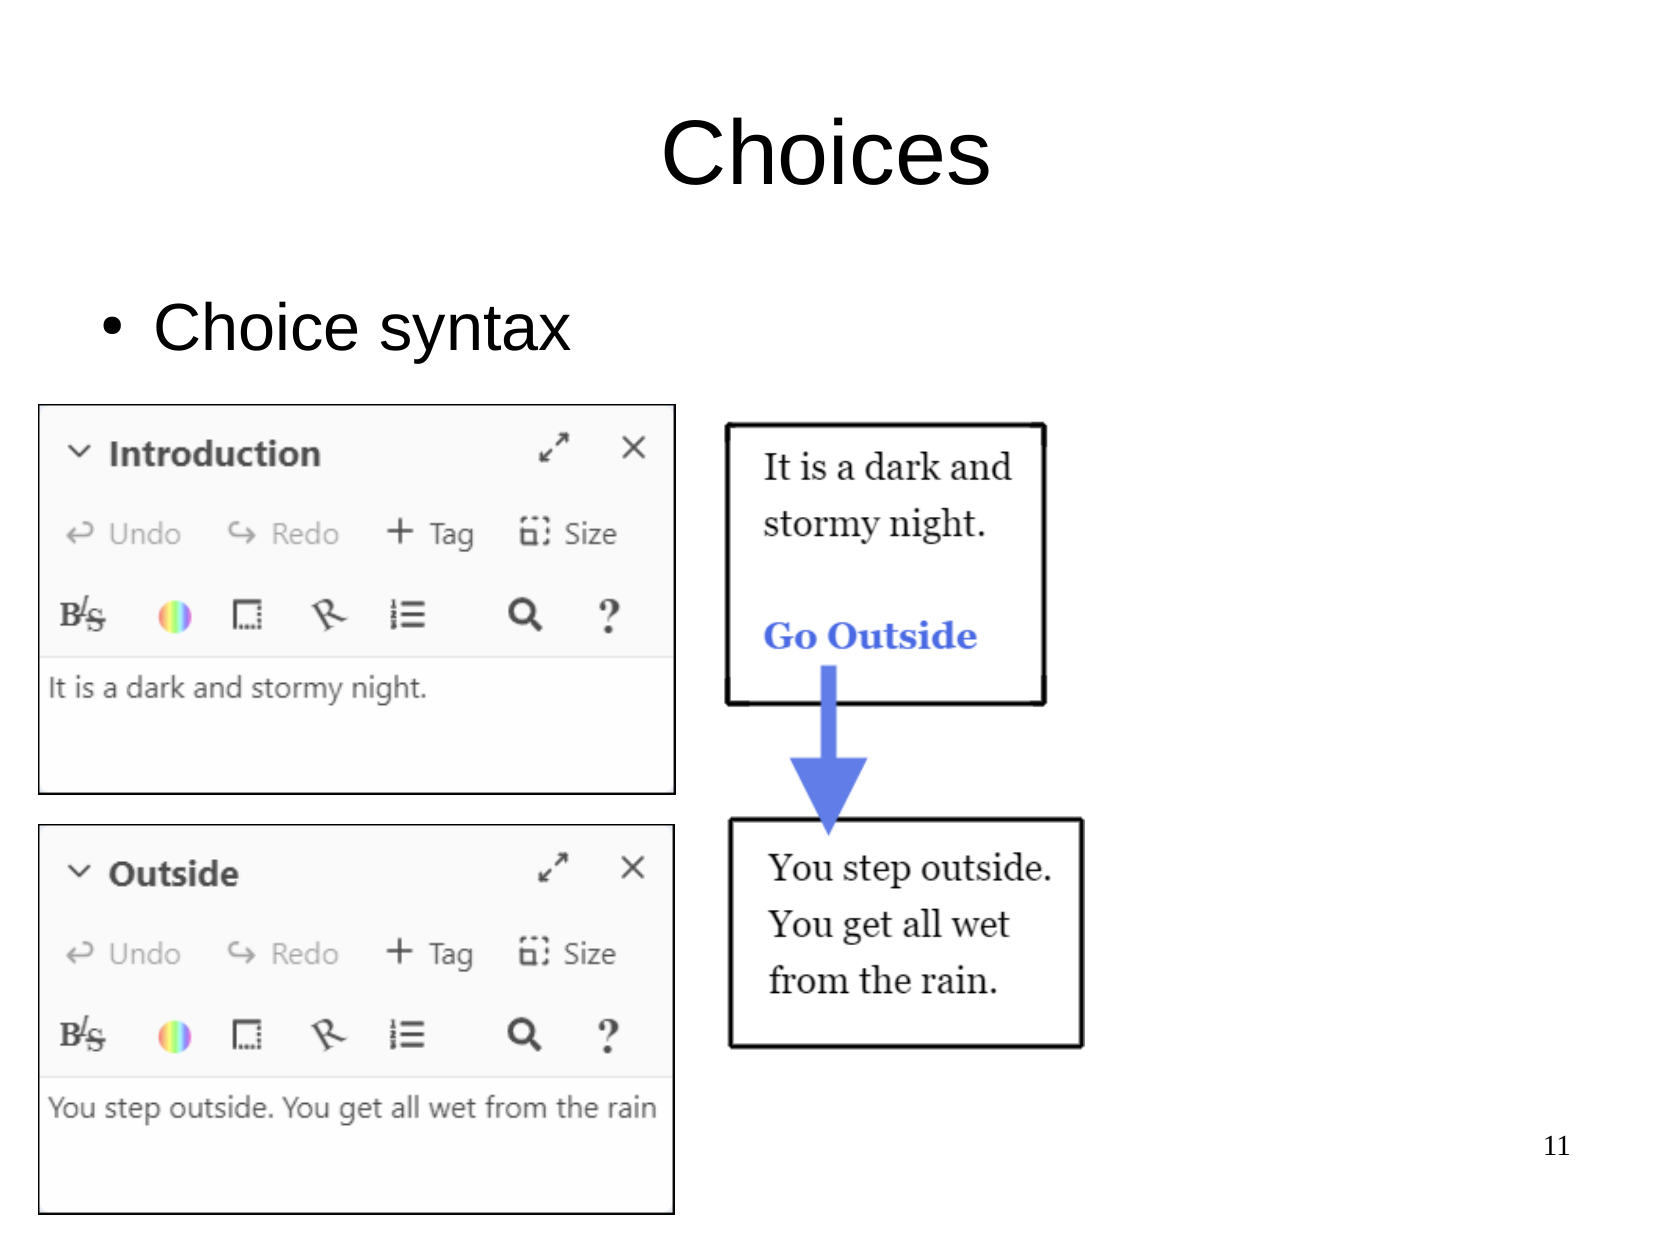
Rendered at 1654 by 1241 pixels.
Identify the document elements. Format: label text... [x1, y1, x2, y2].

picture [38, 824, 676, 1216]
picture [720, 419, 1085, 1064]
picture [38, 404, 676, 796]
list Choice syntax [82, 290, 1571, 1109]
title Choices [82, 49, 1571, 257]
